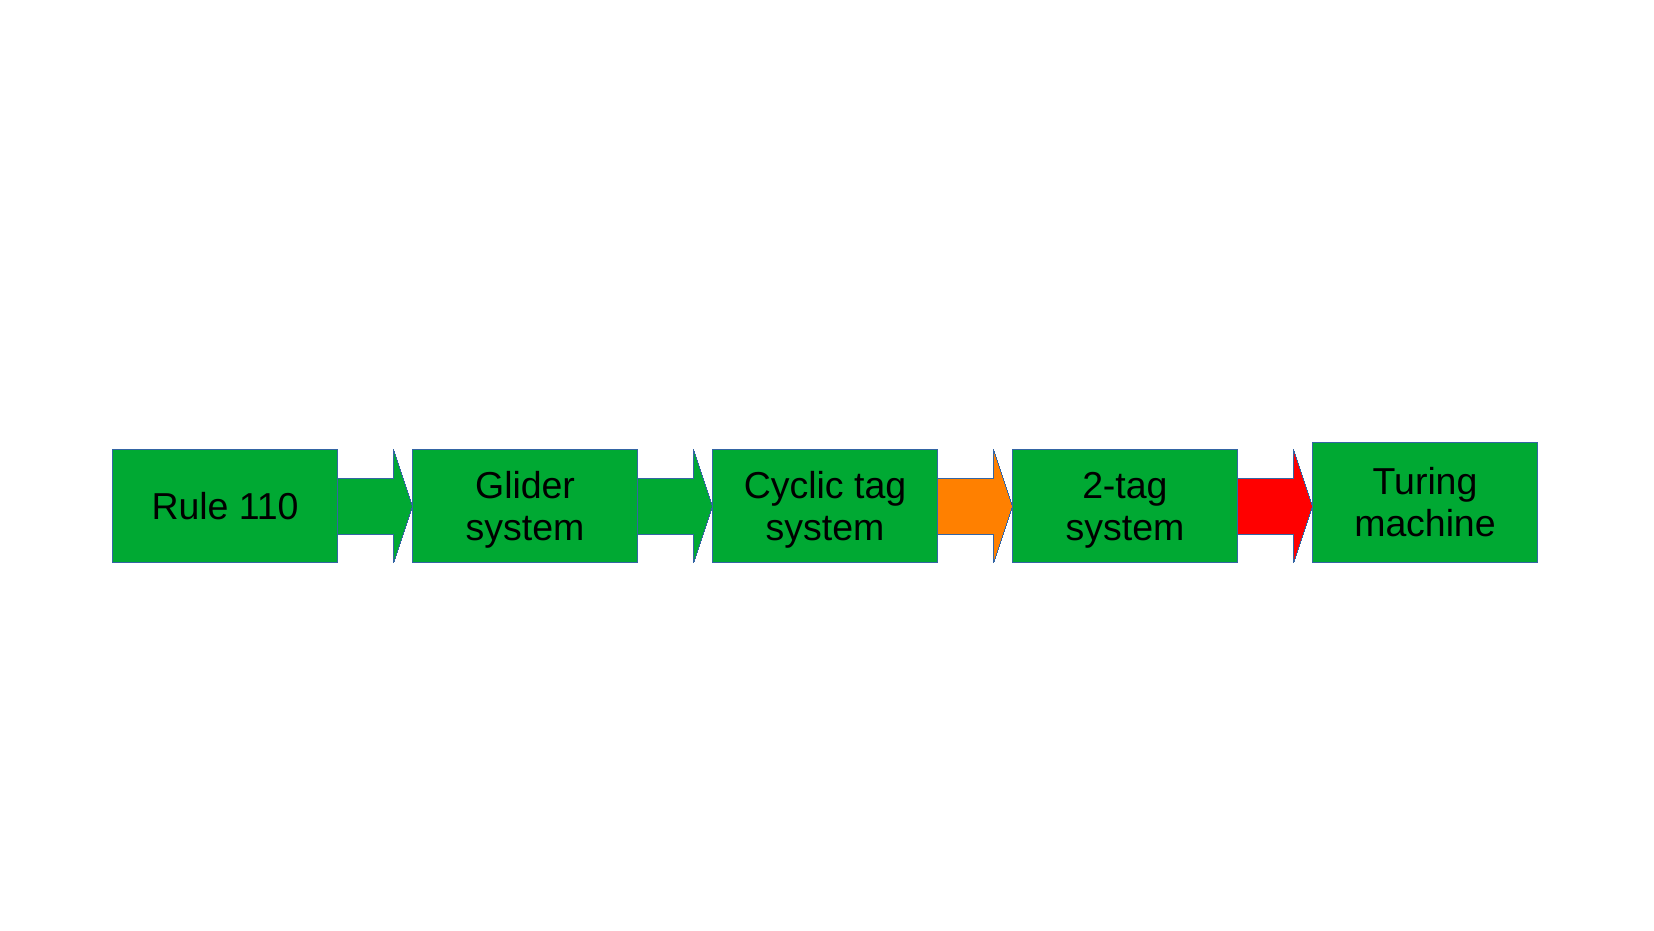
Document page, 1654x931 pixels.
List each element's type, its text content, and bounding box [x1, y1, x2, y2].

text_box [1237, 449, 1313, 563]
text_box Glider system [412, 449, 638, 563]
text_box [937, 449, 1013, 563]
text_box [637, 449, 713, 563]
text_box Cyclic tag system [712, 449, 938, 563]
text_box Turing machine [1312, 442, 1538, 563]
text_box Rule 110 [112, 449, 338, 563]
text_box [337, 449, 413, 563]
text_box 2-tag system [1012, 449, 1238, 563]
